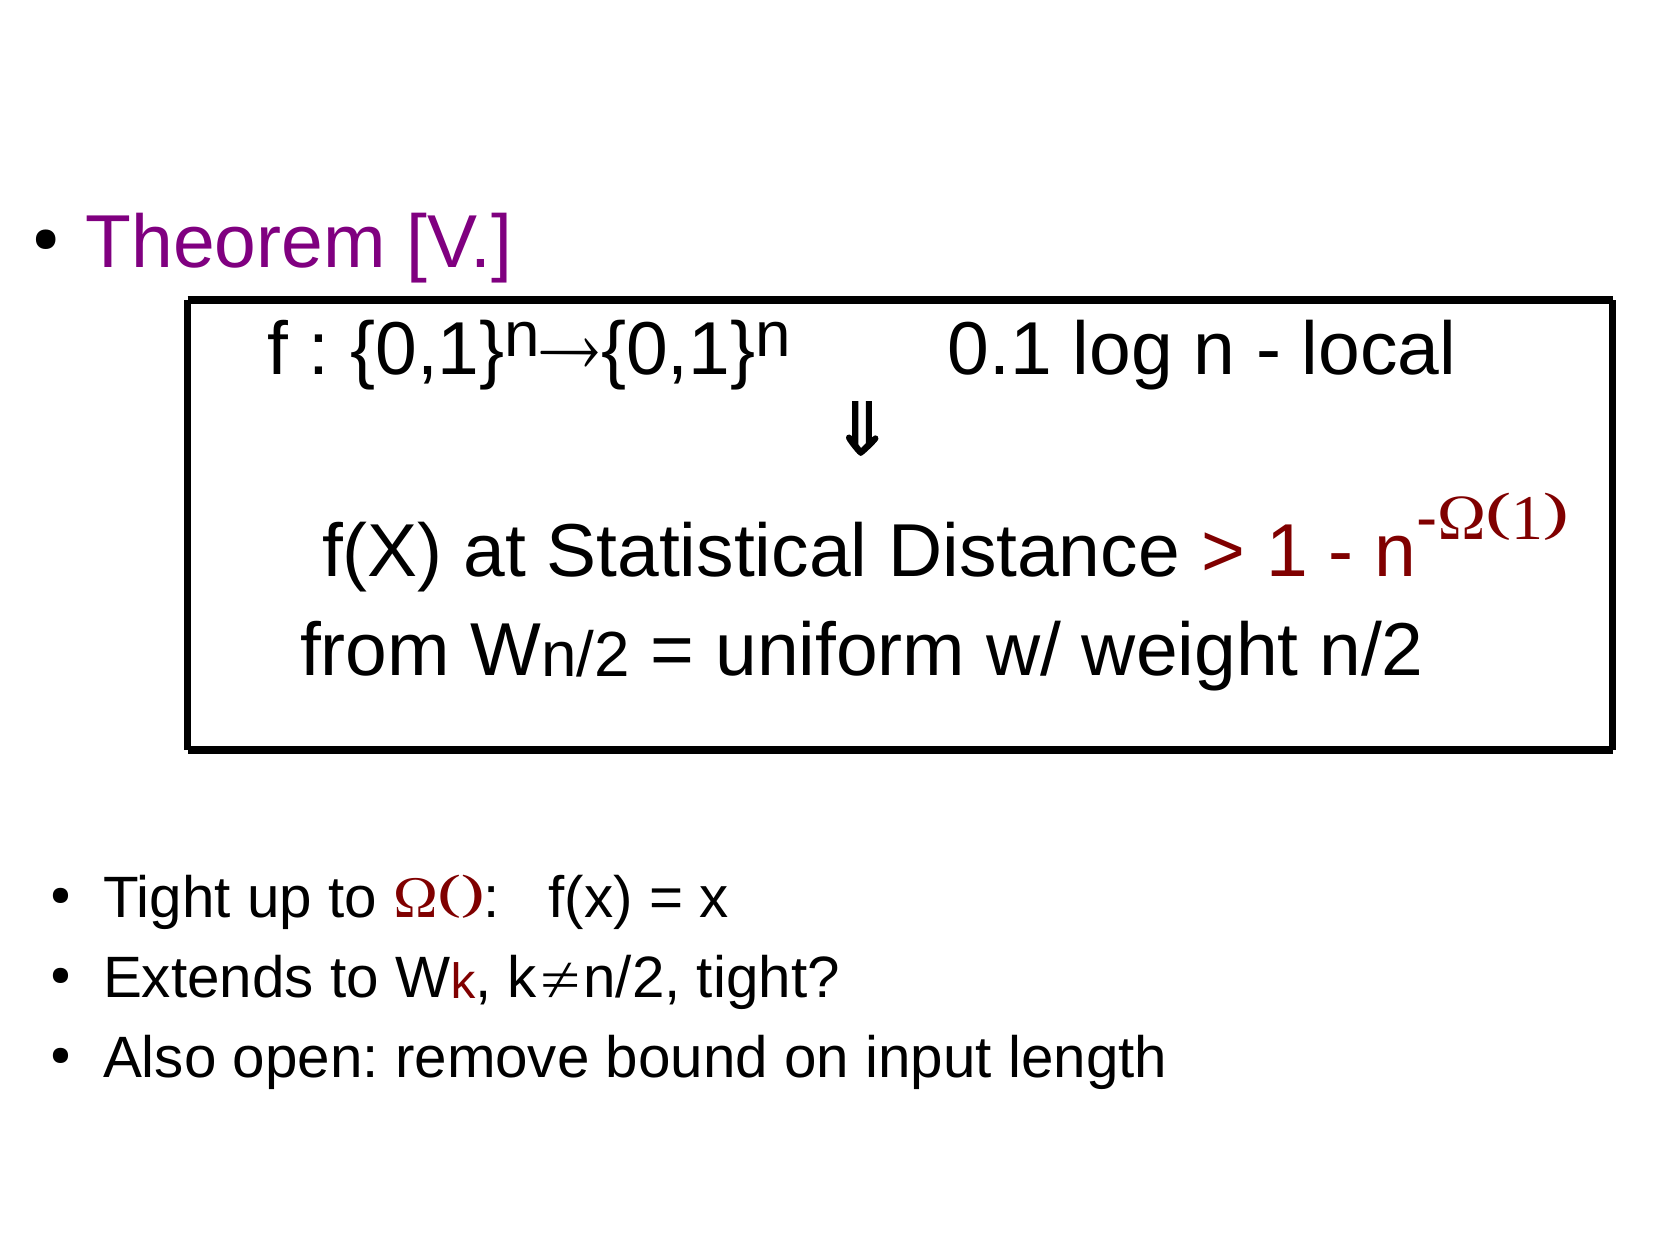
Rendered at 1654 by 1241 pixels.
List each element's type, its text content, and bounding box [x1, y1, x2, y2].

list Theorem [V.] f : {0,1}n{0,1}n 0.1 log n - local  f(X) at Statistical Distance > 1 - n-(1) from Wn/2 = uniform w/ weight n/2 Tight up to (): f(x) = x Extends to Wk, kn/2, tight? Also open: remove bound on input length [0, 112, 1654, 1237]
